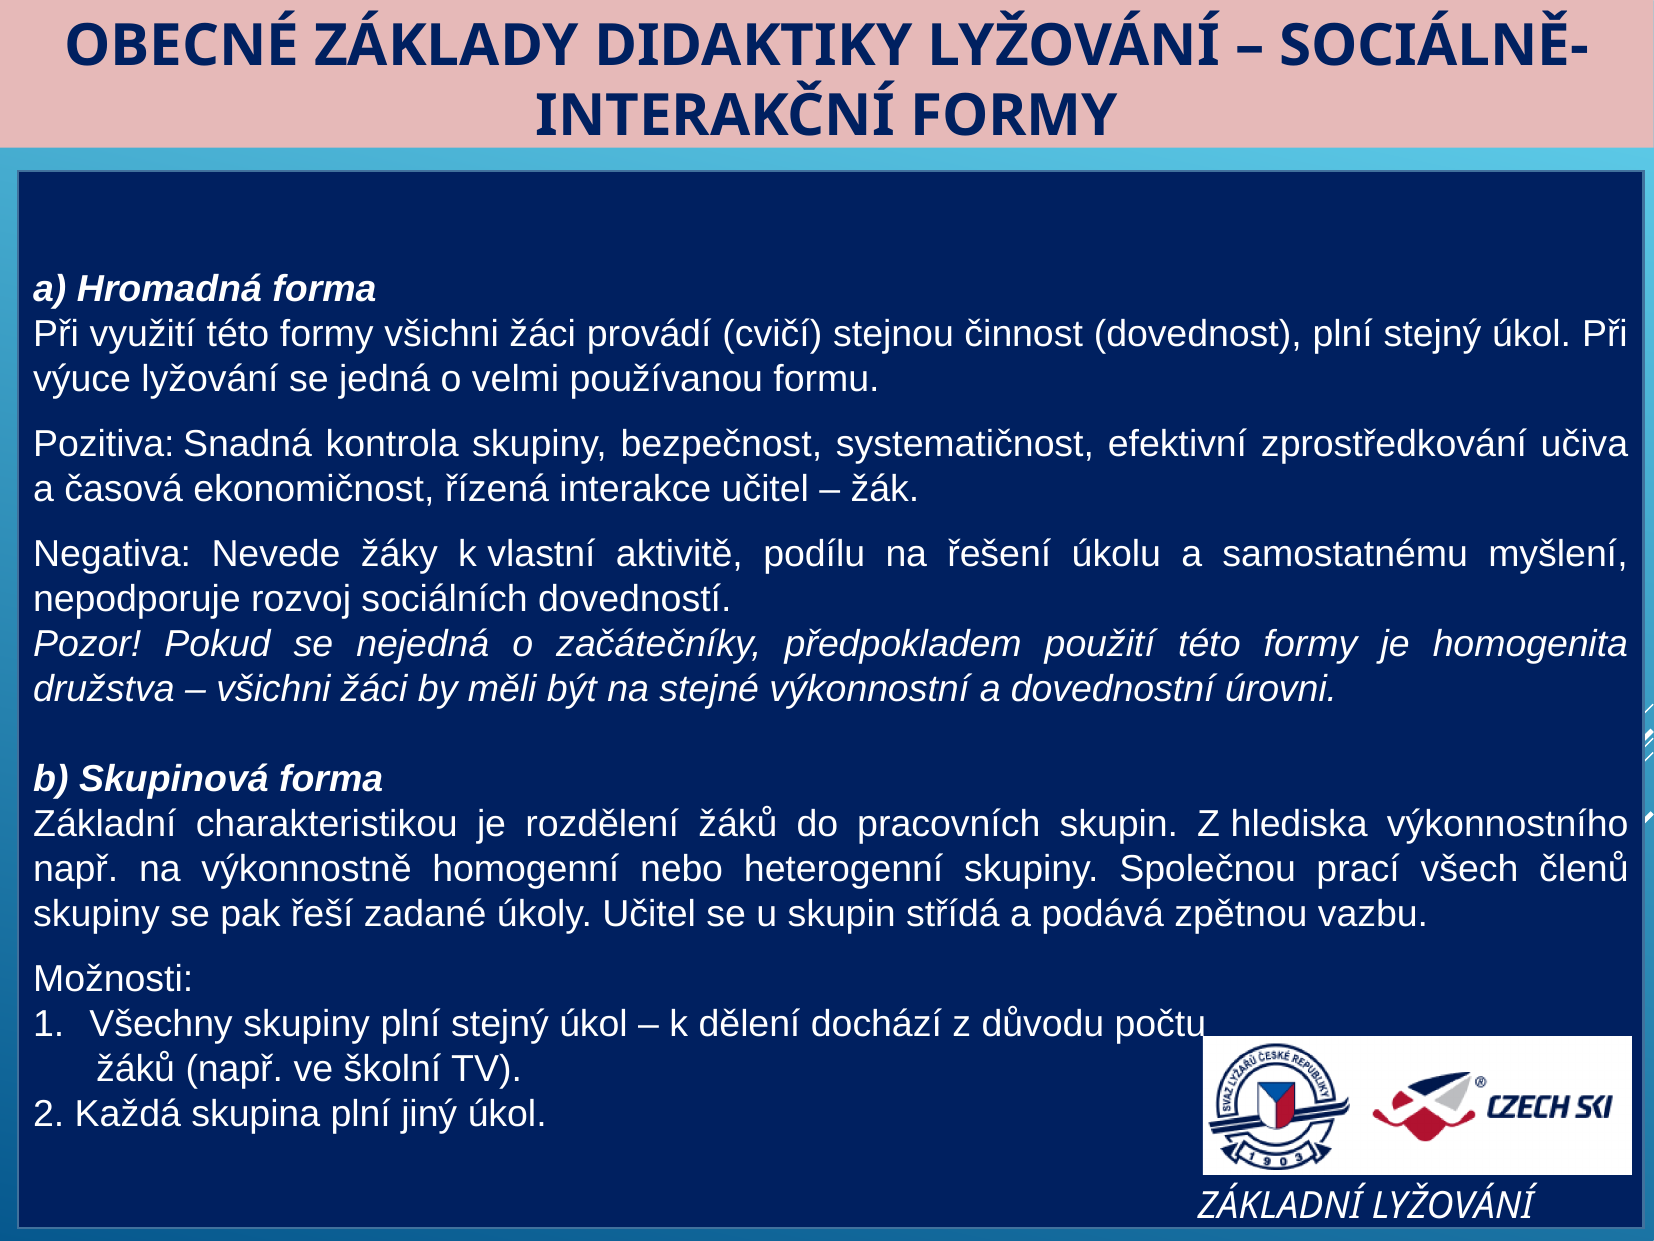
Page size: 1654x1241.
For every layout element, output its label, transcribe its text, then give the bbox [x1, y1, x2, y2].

text_box a) Hromadná forma Při využití této formy všichni žáci provádí (cvičí) stejnou činnost (dovednost), plní stejný úkol. Při výuce lyžování se jedná o velmi používanou formu. Pozitiva: Snadná kontrola skupiny, bezpečnost, systematičnost, efektivní zprostředkování učiva a časová ekonomičnost, řízená interakce učitel – žák. Negativa: Nevede žáky k vlastní aktivitě, podílu na řešení úkolu a samostatnému myšlení, nepodporuje rozvoj sociálních dovedností. Pozor! Pokud se nejedná o začátečníky, předpokladem použití této formy je homogenita družstva – všichni žáci by měli být na stejné výkonnostní a dovednostní úrovni. b) Skupinová forma Základní charakteristikou je rozdělení žáků do pracovních skupin. Z hlediska výkonnostního např. na výkonnostně homogenní nebo heterogenní skupiny. Společnou prací všech členů skupiny se pak řeší zadané úkoly. Učitel se u skupin střídá a podává zpětnou vazbu. Možnosti: Všechny skupiny plní stejný úkol – k dělení dochází z důvodu počtu žáků (např. ve školní TV). 2. Každá skupina plní jiný úkol. [18, 171, 1644, 1228]
picture [1202, 1036, 1632, 1173]
text_box ZÁKLADNÍ LYŽOVÁNÍ [1182, 1173, 1644, 1235]
title Obecné základy didaktiky lyžování – sociálně-interakční formy [0, 0, 1654, 148]
